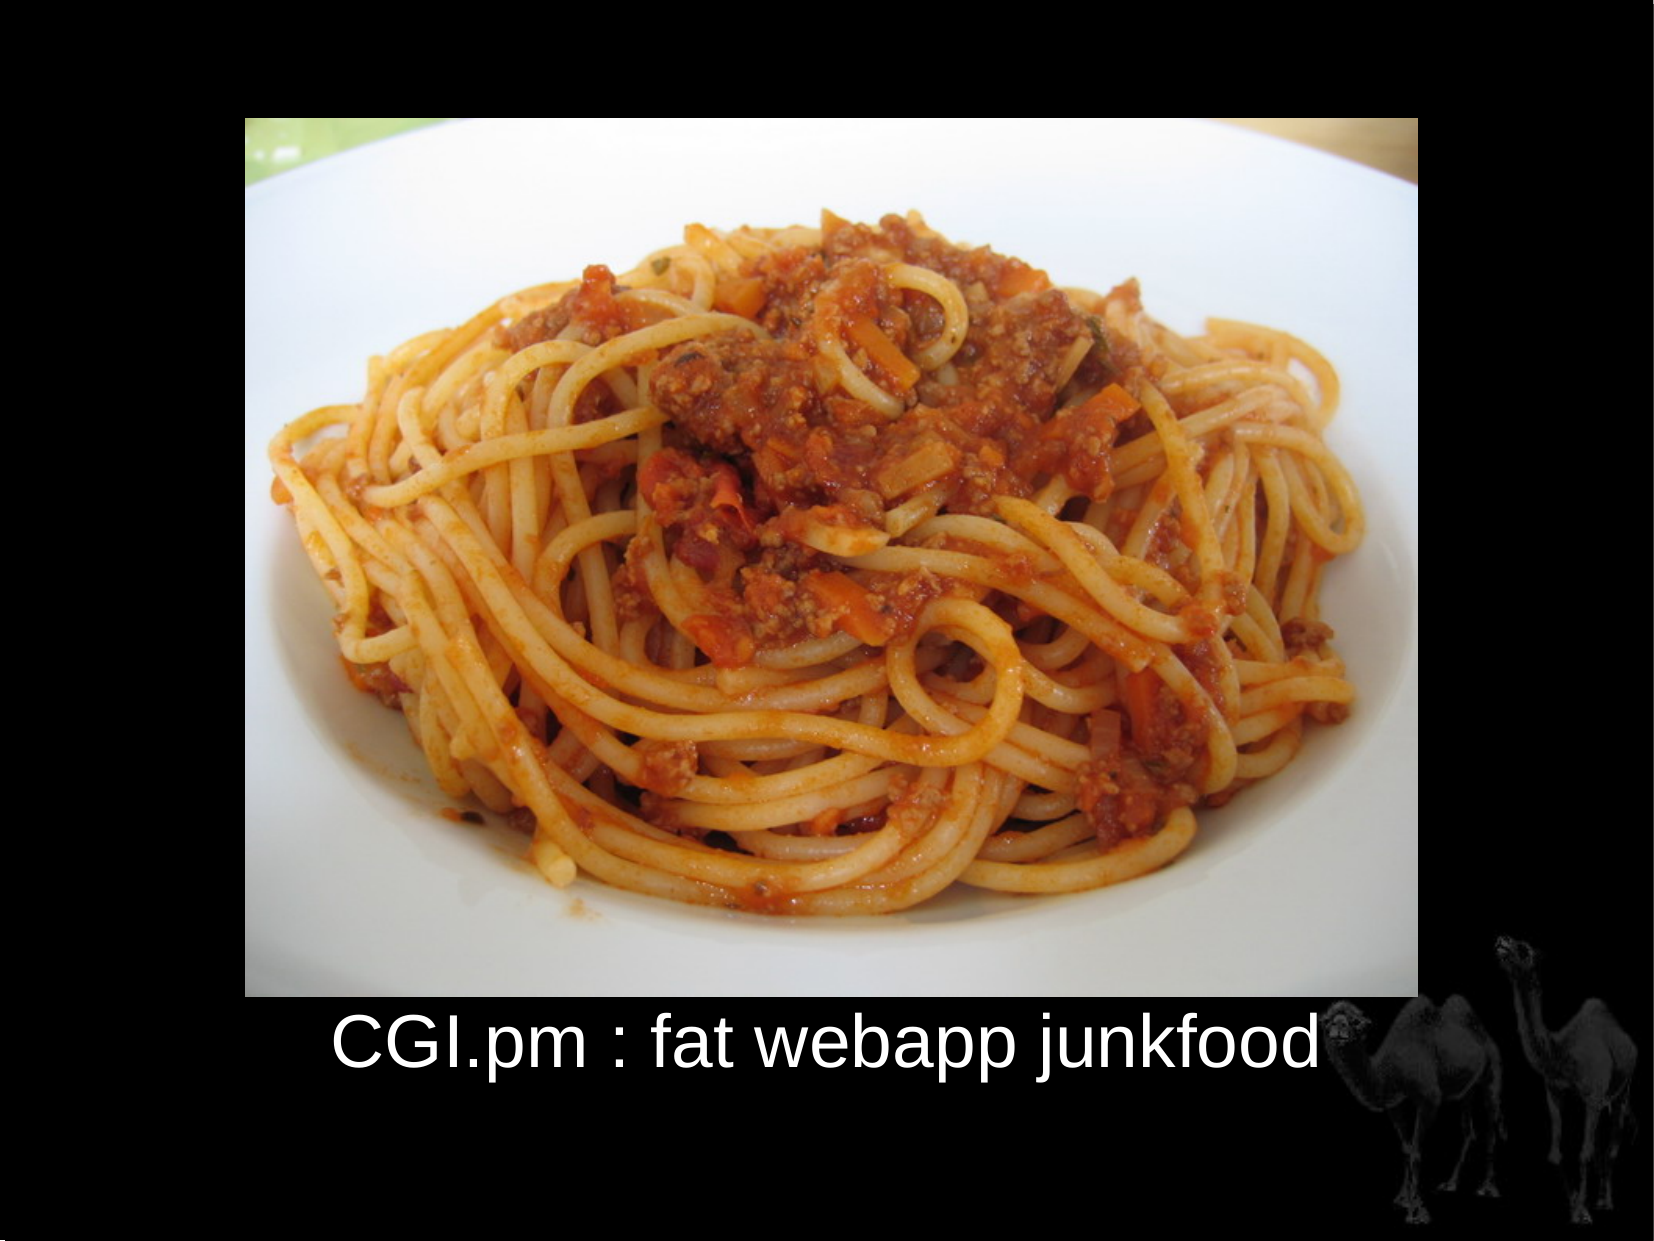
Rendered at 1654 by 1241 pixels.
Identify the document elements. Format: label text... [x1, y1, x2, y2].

subtitle CGI.pm : fat webapp junkfood [82, 1, 1571, 1159]
picture [5, 4, 1654, 1241]
